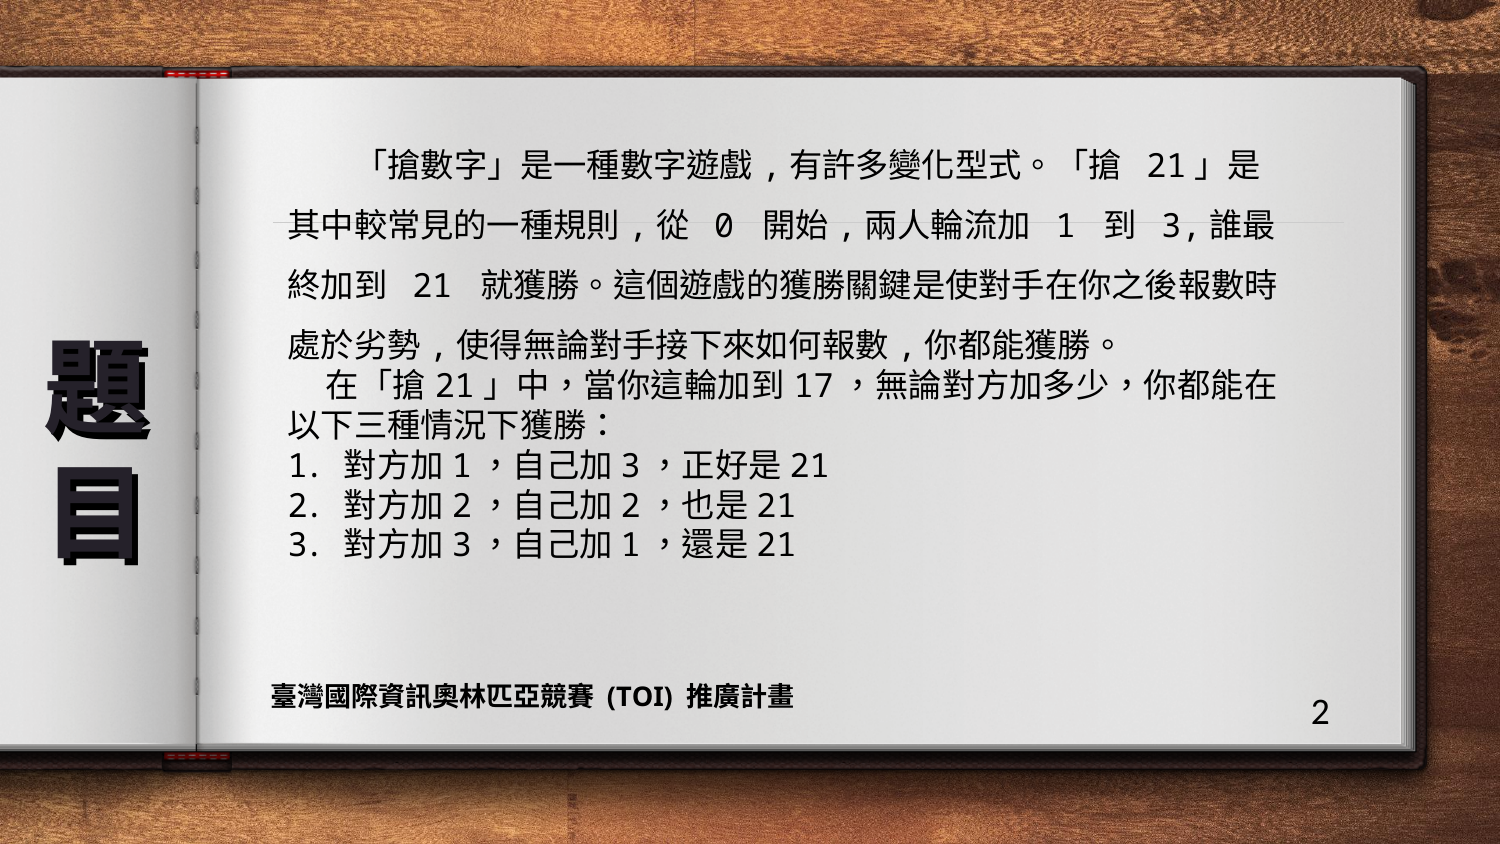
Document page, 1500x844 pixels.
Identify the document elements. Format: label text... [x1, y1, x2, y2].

text_box 「搶數字」是一種數字遊戲,有許多變化型式。「搶 21」是其中較常見的一種規則,從 0 開始,兩人輪流加 1 到 3,誰最終加到 21 就獲勝。這個遊戲的獲勝關鍵是使對手在你之後報數時處於劣勢,使得無論對手接下來如何報數,你都能獲勝。 在「搶21」中，當你這輪加到17，無論對方加多少，你都能在以下三種情況下獲勝： 對方加1，自己加3，正好是21 對方加2，自己加2，也是21 對方加3，自己加1，還是21 [273, 117, 1307, 631]
text_box 2 [1295, 672, 1386, 737]
title 題 目 [28, 306, 210, 552]
